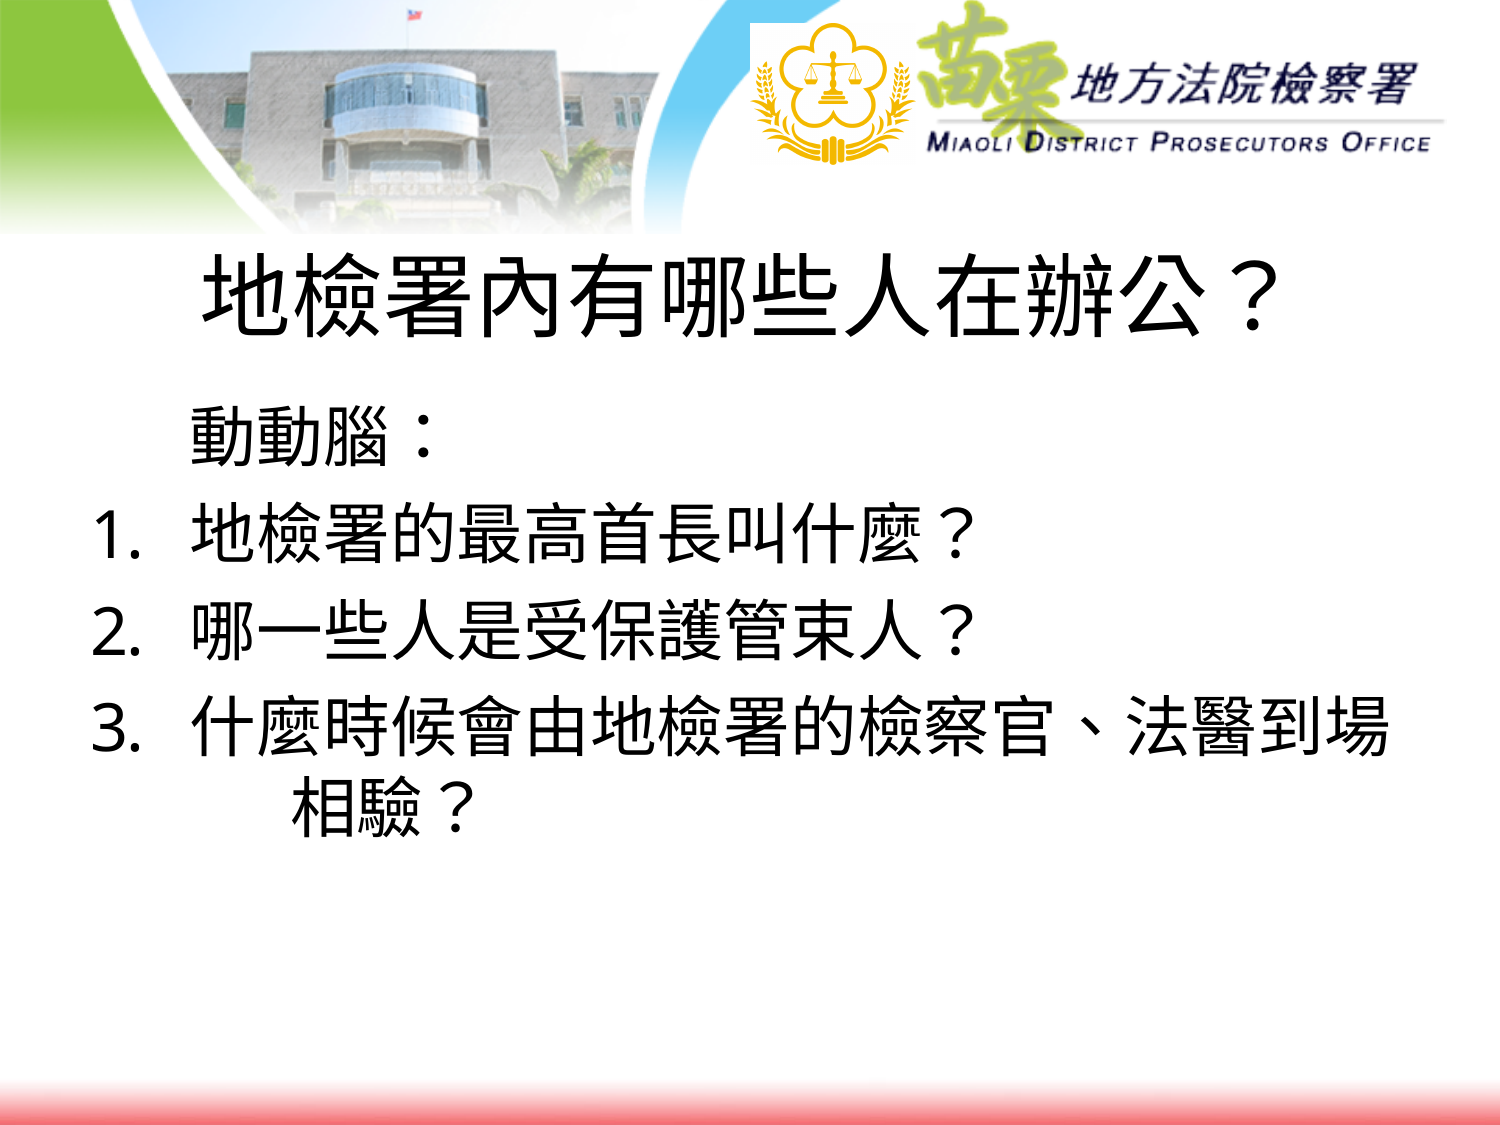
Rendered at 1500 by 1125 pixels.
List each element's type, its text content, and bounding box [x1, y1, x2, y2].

list 動動腦： 地檢署的最高首長叫什麼？ 哪一些人是受保護管束人？ 什麼時候會由地檢署的檢察官、法醫到場相驗？ [75, 387, 1426, 1038]
title 地檢署內有哪些人在辦公？ [75, 200, 1426, 387]
